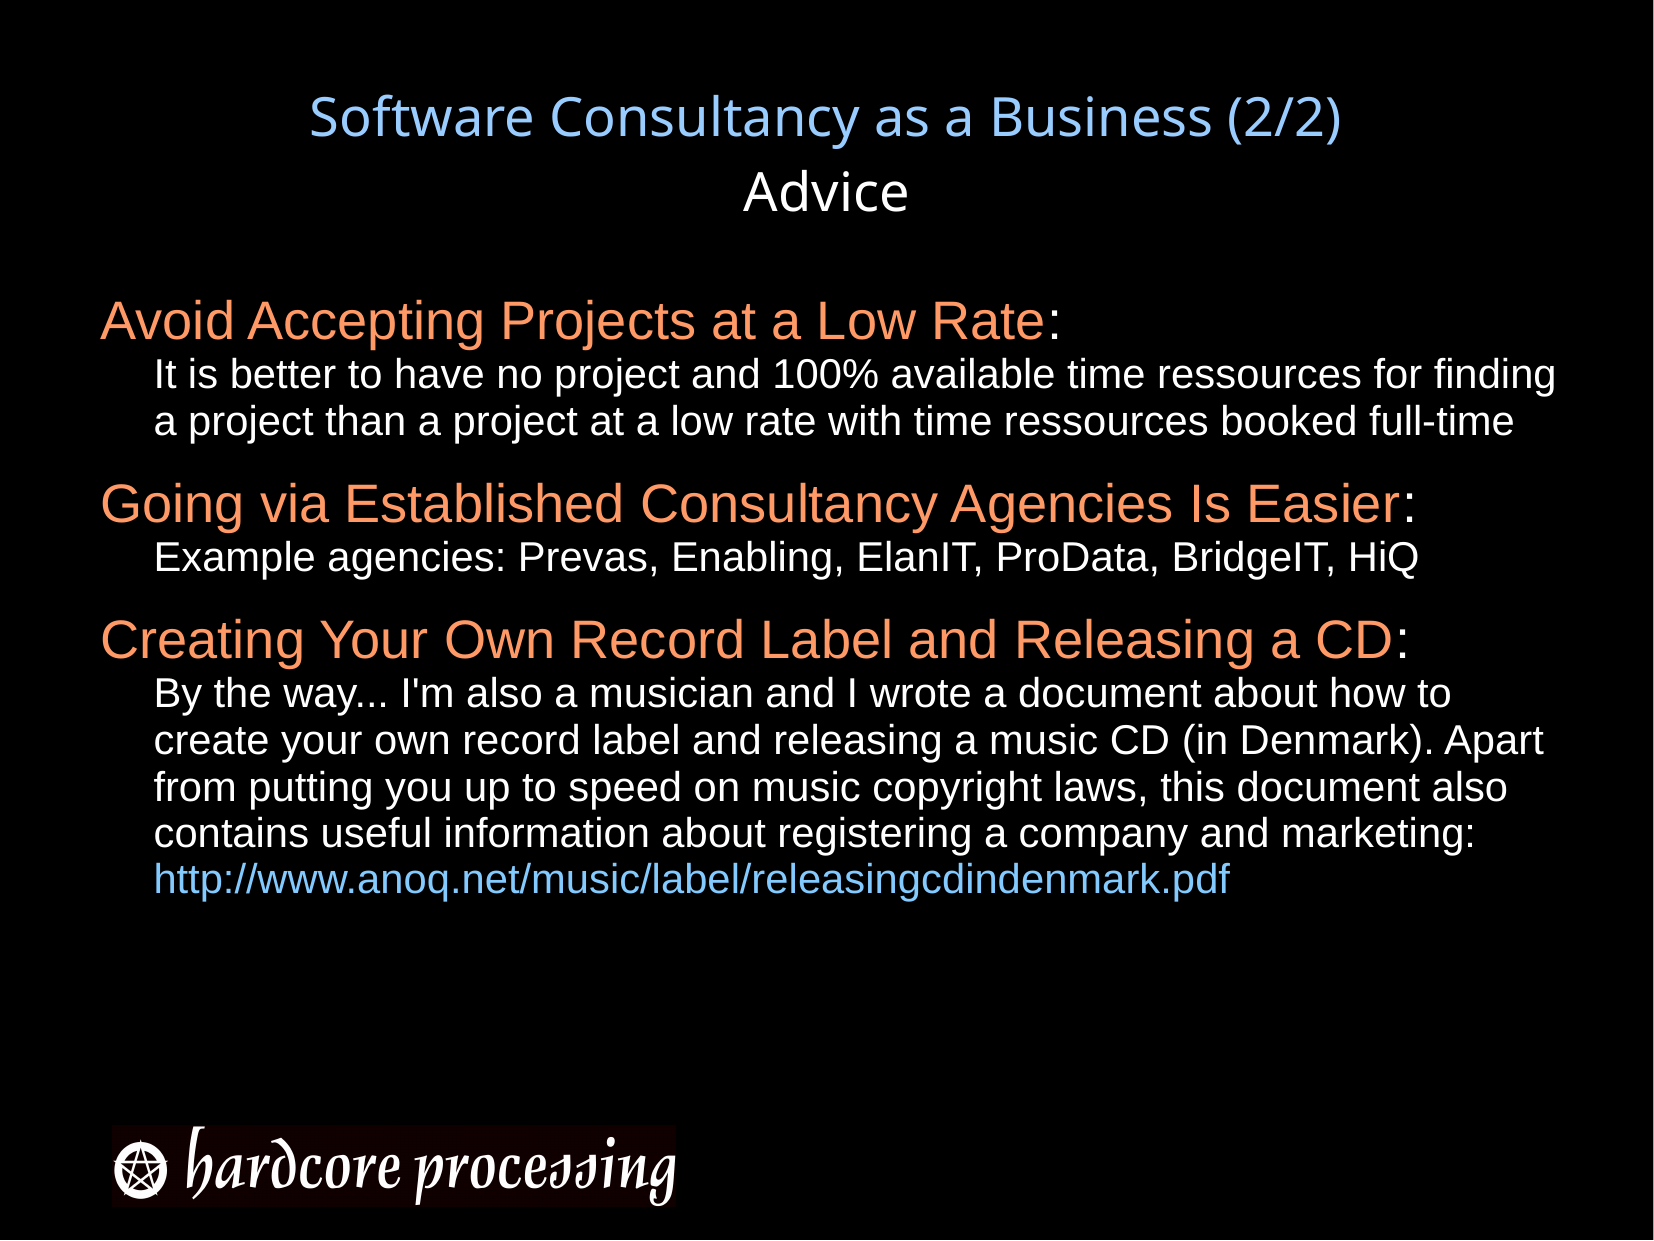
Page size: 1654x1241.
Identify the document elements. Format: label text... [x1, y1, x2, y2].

list Avoid Accepting Projects at a Low Rate: It is better to have no project and 100% available time ressources for finding a project than a project at a low rate with time ressources booked full-time Going via Established Consultancy Agencies Is Easier: Example agencies: Prevas, Enabling, ElanIT, ProData, BridgeIT, HiQ Creating Your Own Record Label and Releasing a CD: By the way... I'm also a musician and I wrote a document about how to create your own record label and releasing a music CD (in Denmark). Apart from putting you up to speed on music copyright laws, this document also contains useful information about registering a company and marketing: http://www.anoq.net/music/label/releasingcdindenmark.pdf [82, 290, 1571, 1094]
title Software Consultancy as a Business (2/2) Advice [82, 56, 1571, 250]
picture [112, 1125, 676, 1207]
